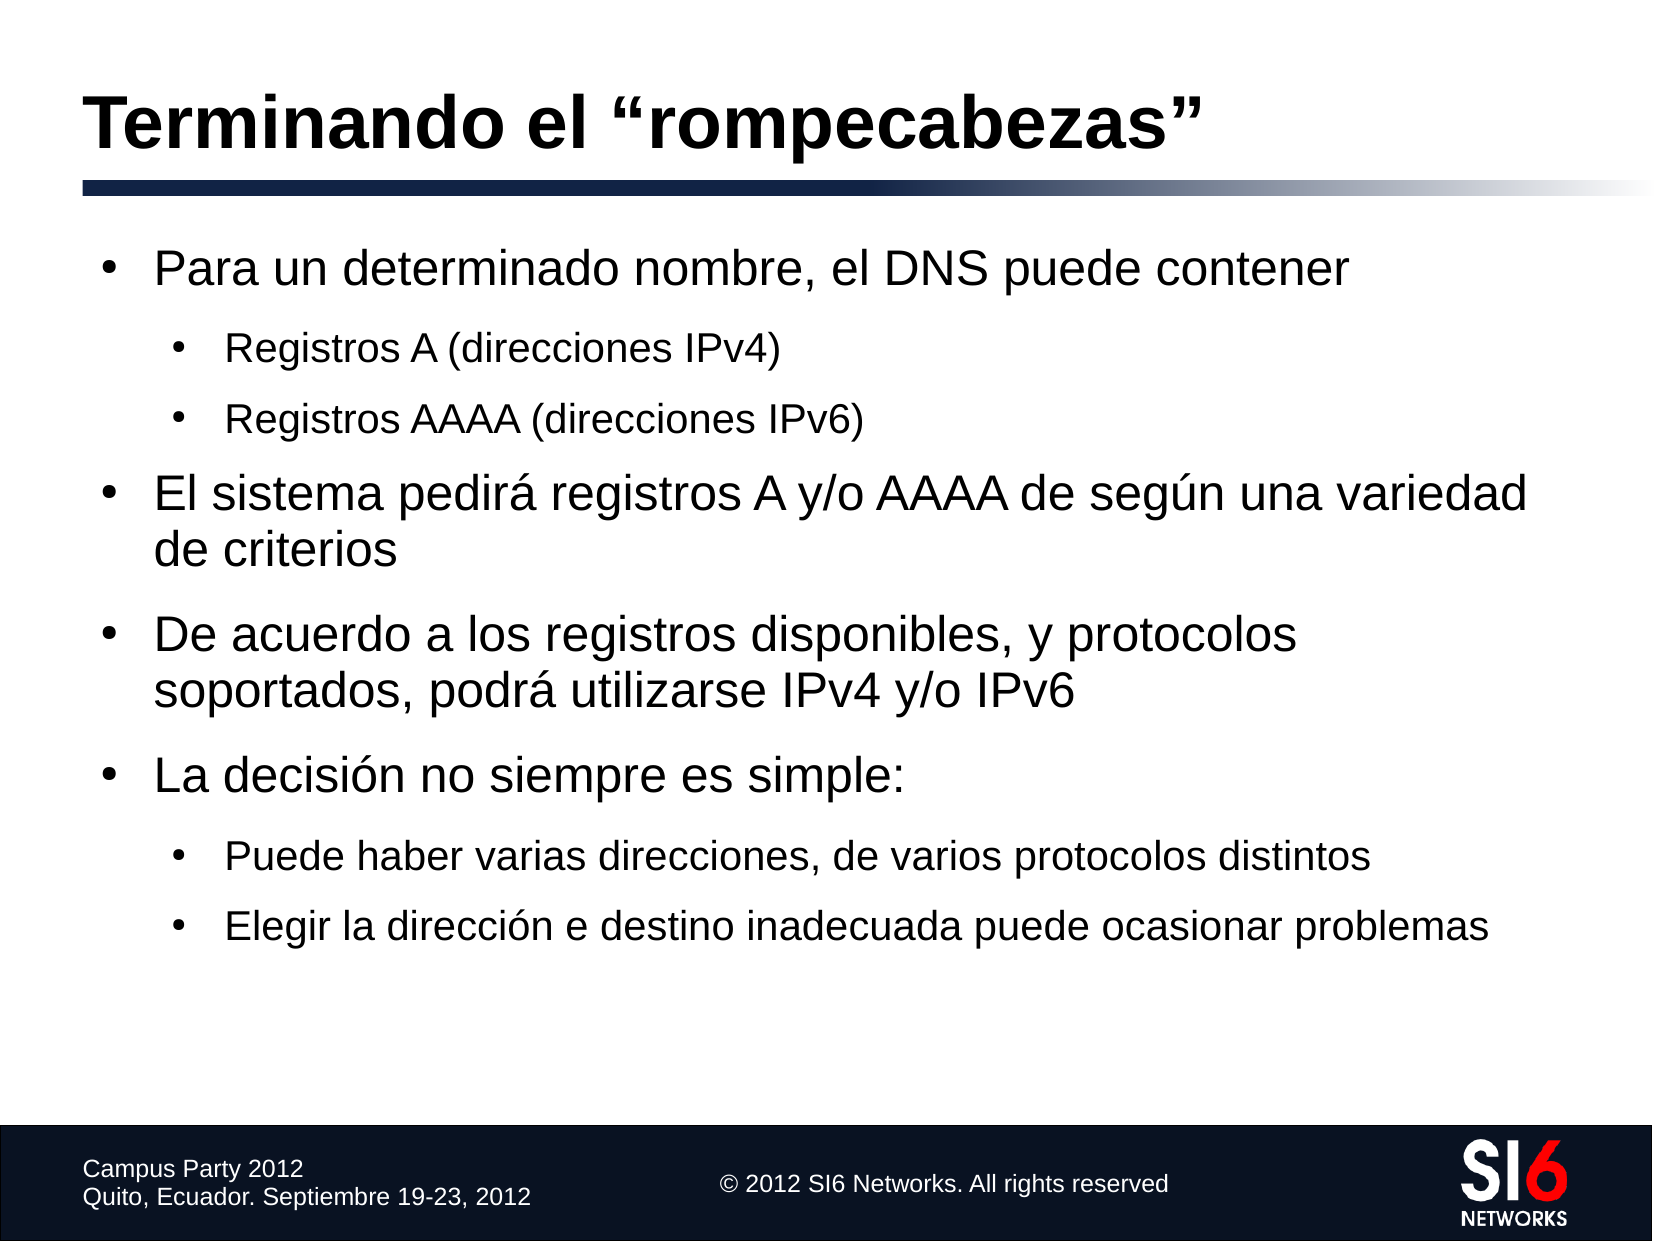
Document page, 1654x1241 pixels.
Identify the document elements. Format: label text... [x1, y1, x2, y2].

picture [1461, 1139, 1567, 1226]
list Para un determinado nombre, el DNS puede contener Registros A (direcciones IPv4) Registros AAAA (direcciones IPv6) El sistema pedirá registros A y/o AAAA de según una variedad de criterios De acuerdo a los registros disponibles, y protocolos soportados, podrá utilizarse IPv4 y/o IPv6 La decisión no siempre es simple: Puede haber varias direcciones, de varios protocolos distintos Elegir la dirección e destino inadecuada puede ocasionar problemas [82, 240, 1571, 1059]
title Terminando el “rompecabezas” [82, 49, 1571, 196]
